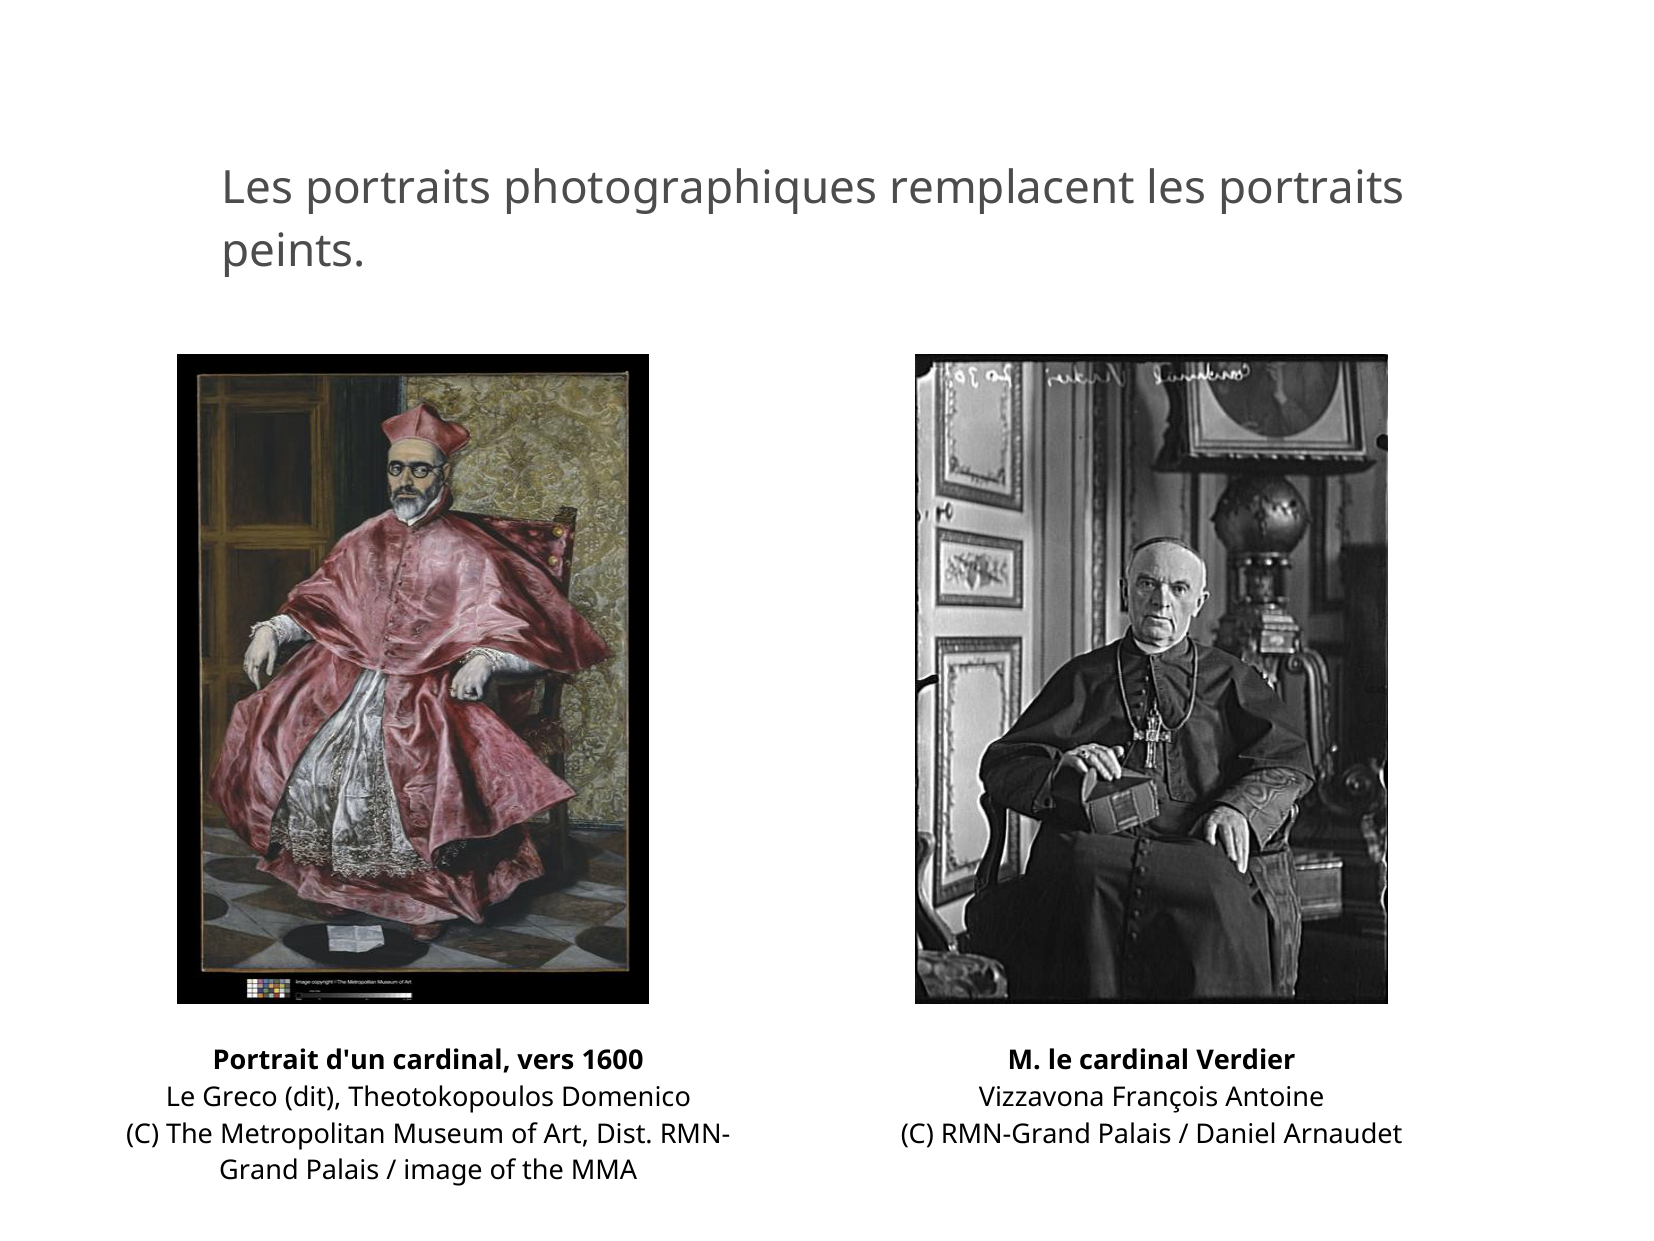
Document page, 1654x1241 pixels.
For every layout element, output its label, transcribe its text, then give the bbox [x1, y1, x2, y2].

text_box M. le cardinal Verdier Vizzavona François Antoine (C) RMN-Grand Palais / Daniel Arnaudet [797, 1033, 1506, 1162]
picture [177, 354, 649, 1004]
picture [915, 354, 1388, 1004]
text_box Les portraits photographiques remplacent les portraits peints. [206, 147, 1477, 354]
text_box Portrait d'un cardinal, vers 1600 Le Greco (dit), Theotokopoulos Domenico (C) The Metropolitan Museum of Art, Dist. RMN-Grand Palais / image of the MMA [88, 1033, 768, 1200]
